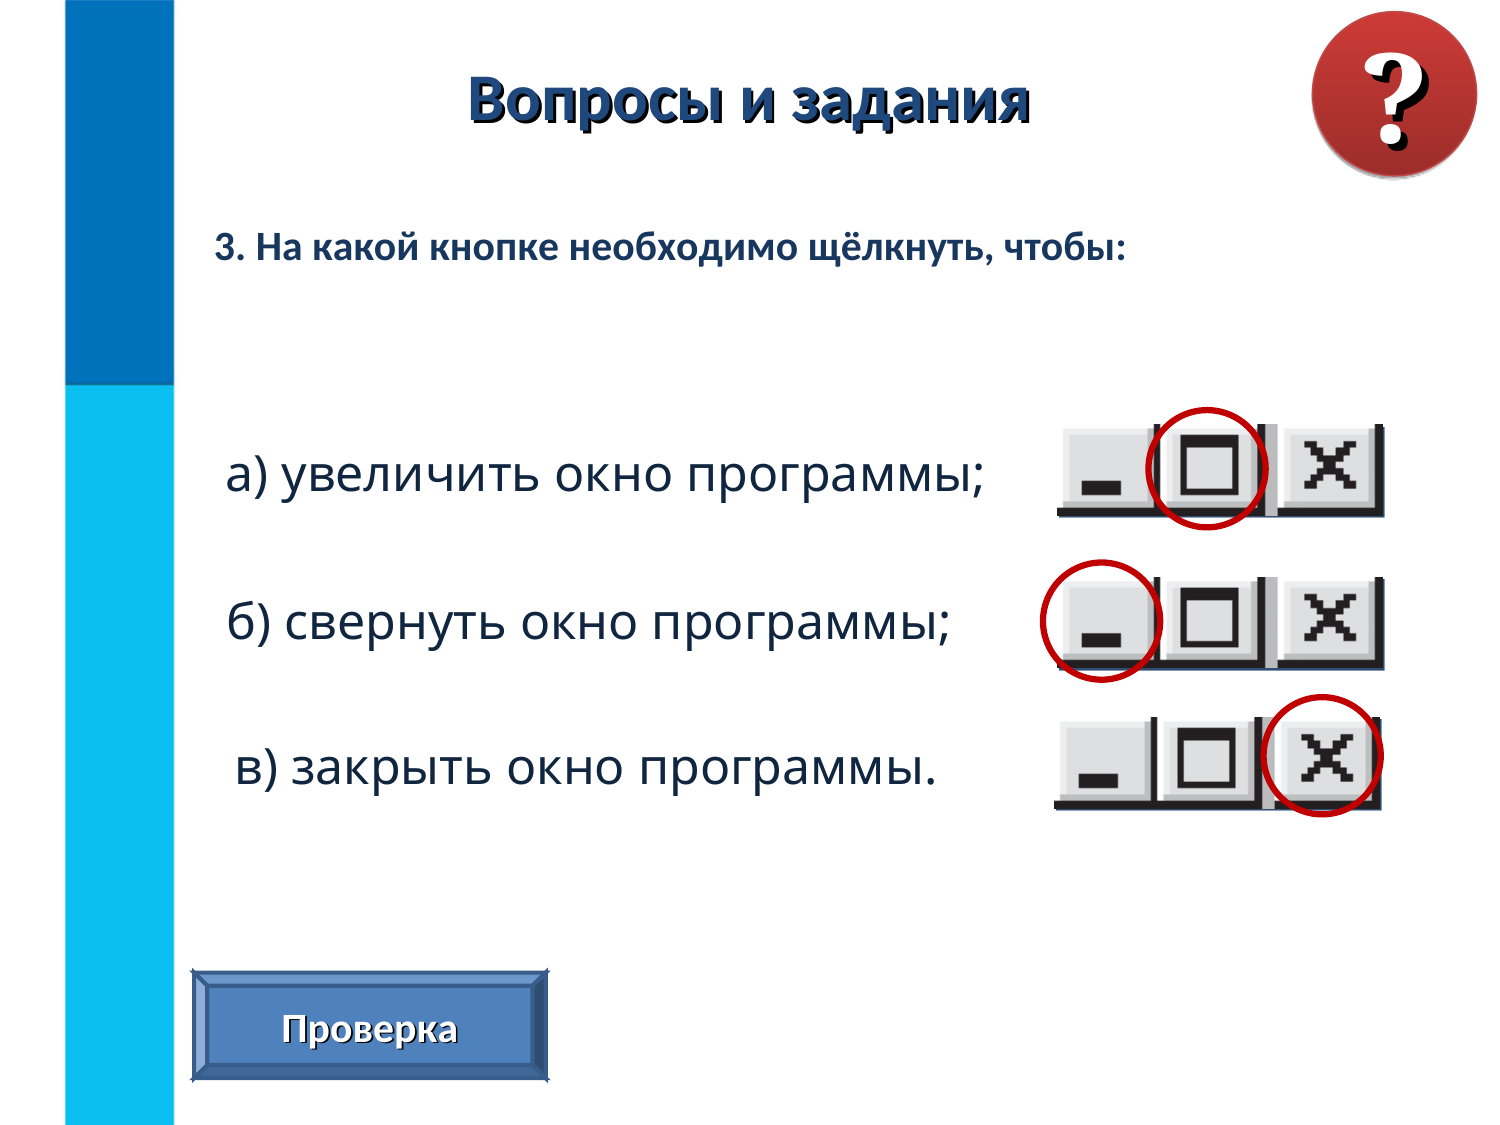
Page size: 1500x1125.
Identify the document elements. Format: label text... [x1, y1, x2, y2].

text_box б) свернуть окно программы; [212, 581, 967, 658]
text_box в) закрыть окно программы. [219, 726, 954, 802]
text_box 3. На какой кнопке необходимо щёлкнуть, чтобы: [199, 210, 1489, 364]
text_box Вопросы и задания [75, 0, 1426, 188]
text_box ? [1312, 11, 1477, 176]
text_box а) увеличить окно программы; [210, 433, 1002, 509]
picture [0, 0, 1500, 1125]
text_box Проверка [208, 986, 532, 1064]
